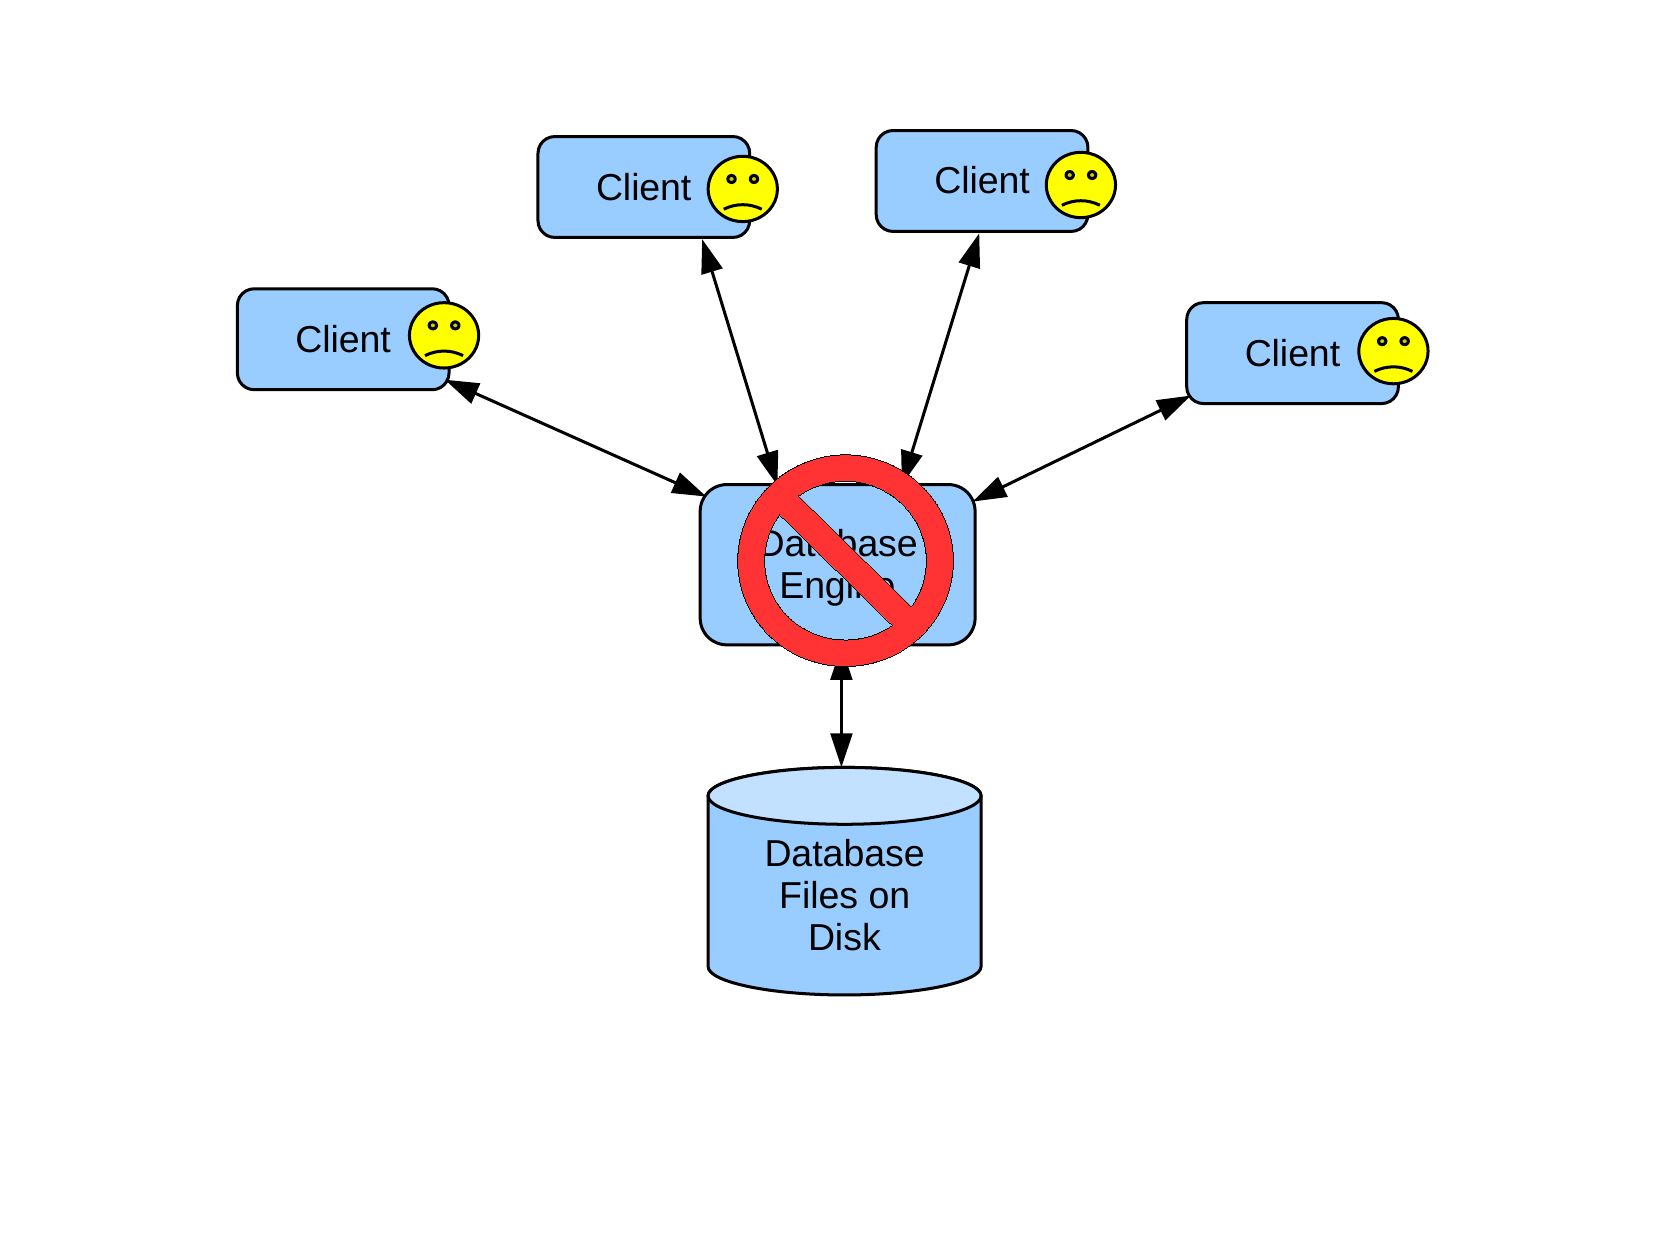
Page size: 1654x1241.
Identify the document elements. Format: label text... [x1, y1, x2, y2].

text_box [409, 302, 479, 369]
text_box Client [237, 288, 450, 390]
text_box [1358, 318, 1429, 384]
text_box Client [876, 130, 1088, 232]
text_box [737, 454, 954, 667]
text_box Root page [708, 767, 982, 825]
text_box Database Engine [700, 484, 779, 645]
text_box Database Engine [765, 516, 891, 640]
text_box Client [1186, 302, 1399, 404]
text_box [708, 156, 778, 222]
text_box [1046, 152, 1116, 218]
text_box Database Engine [913, 484, 976, 645]
text_box Client [537, 136, 750, 238]
text_box Database Files on Disk [708, 797, 982, 995]
text_box Database Engine [800, 484, 926, 605]
